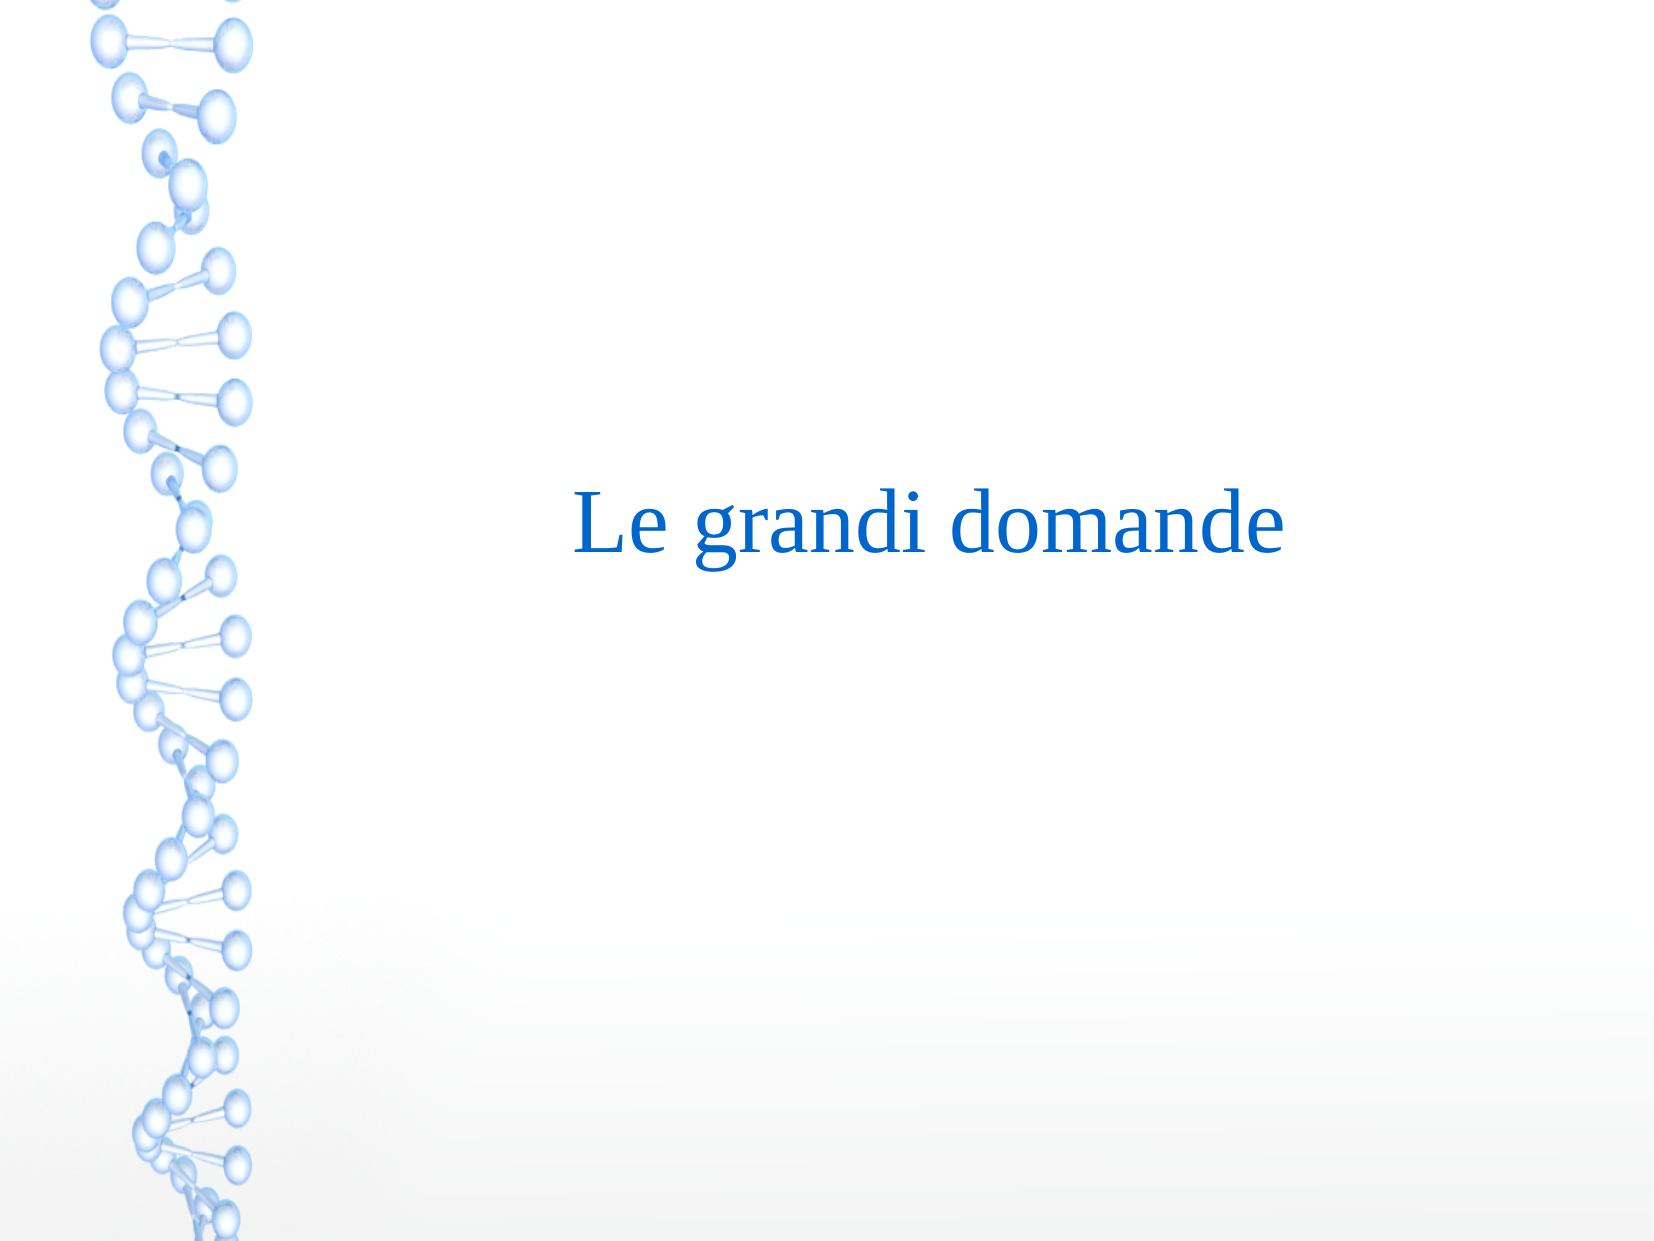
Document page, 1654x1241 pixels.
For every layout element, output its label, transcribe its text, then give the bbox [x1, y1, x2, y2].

picture [0, 0, 1654, 1241]
text_box Le grandi domande [265, 47, 1595, 997]
